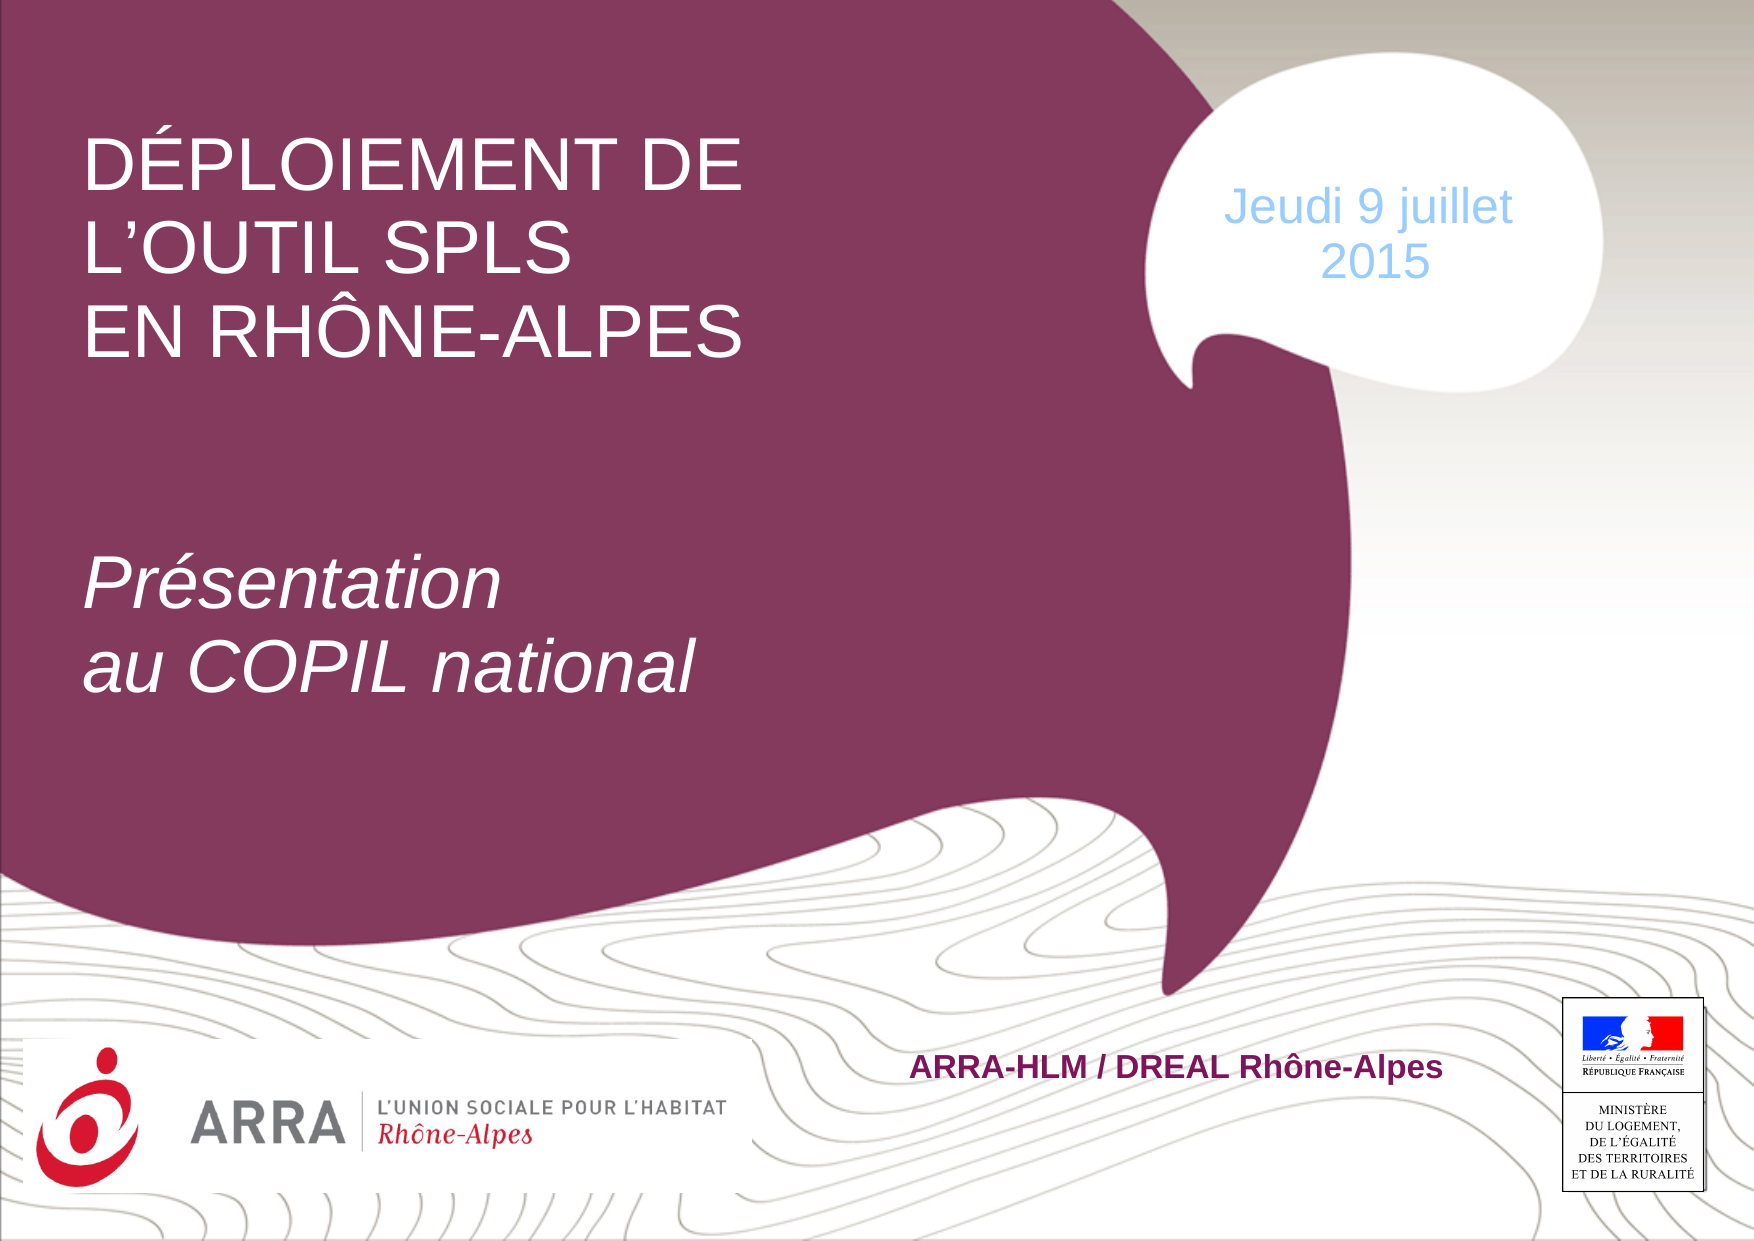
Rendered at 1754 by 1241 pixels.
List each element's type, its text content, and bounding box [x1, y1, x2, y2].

picture [0, 0, 1754, 1241]
text_box Jeudi 9 juillet 2015 [1181, 171, 1571, 298]
text_box ARRA-HLM / DREAL Rhône-Alpes [885, 1039, 1477, 1111]
text_box DÉPLOIEMENT DE L’OUTIL SPLS EN RHÔNE-ALPES Présentation au COPIL national [82, 118, 1123, 721]
